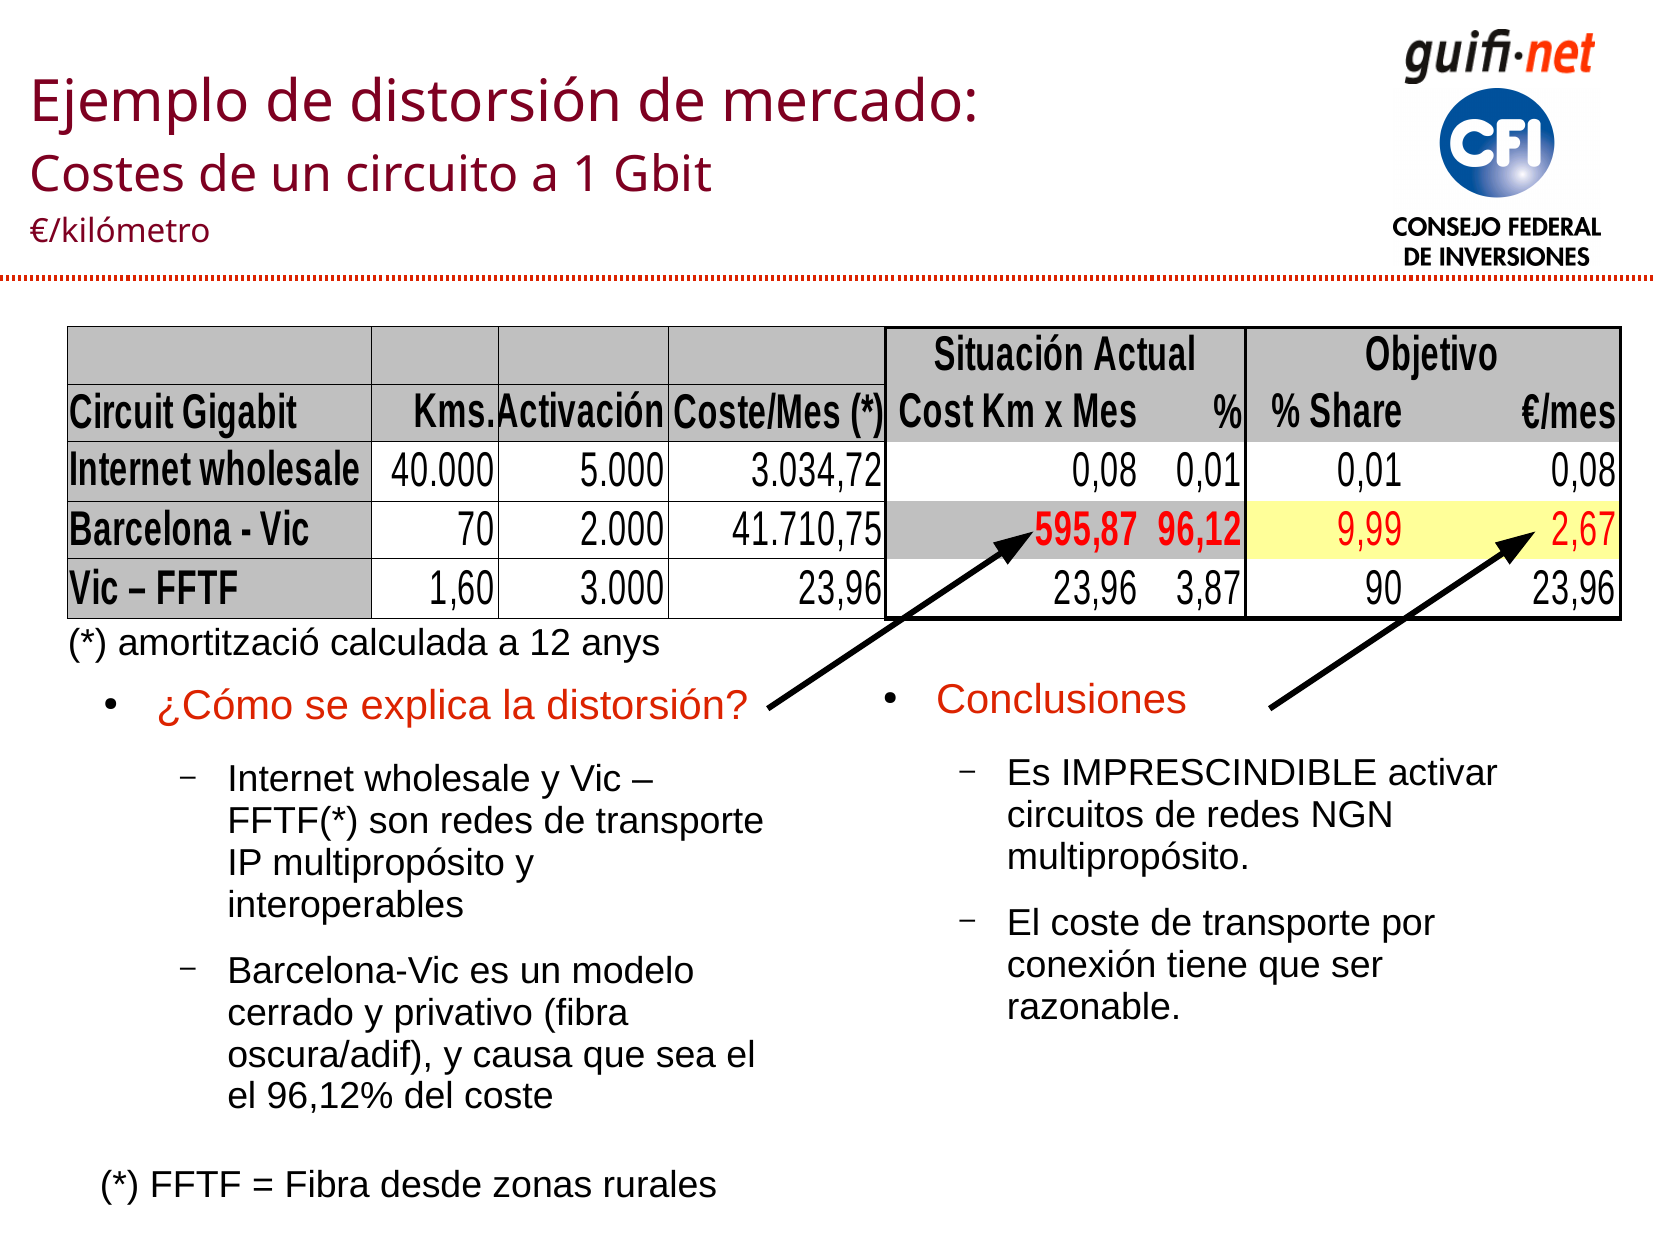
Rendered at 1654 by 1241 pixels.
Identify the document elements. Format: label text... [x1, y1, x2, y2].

list Conclusiones Es IMPRESCINDIBLE activar circuitos de redes NGN multipropósito. El coste de transporte por conexión tiene que ser razonable. [862, 675, 1548, 1052]
list ¿Cómo se explica la distorsión? Internet wholesale y Vic – FFTF(*) son redes de transporte IP multipropósito y interoperables Barcelona-Vic es un modelo cerrado y privativo (fibra oscura/adif), y causa que sea el el 96,12% del coste [82, 681, 768, 1118]
picture [1404, 29, 1595, 84]
picture [1393, 88, 1601, 266]
text_box (*) FFTF = Fibra desde zonas rurales [85, 1156, 733, 1213]
title Ejemplo de distorsión de mercado: Costes de un circuito a 1 Gbit €/kilómetro [29, 51, 1459, 259]
chart [66, 326, 1623, 622]
text_box (*) amortització calculada a 12 anys [53, 614, 676, 671]
